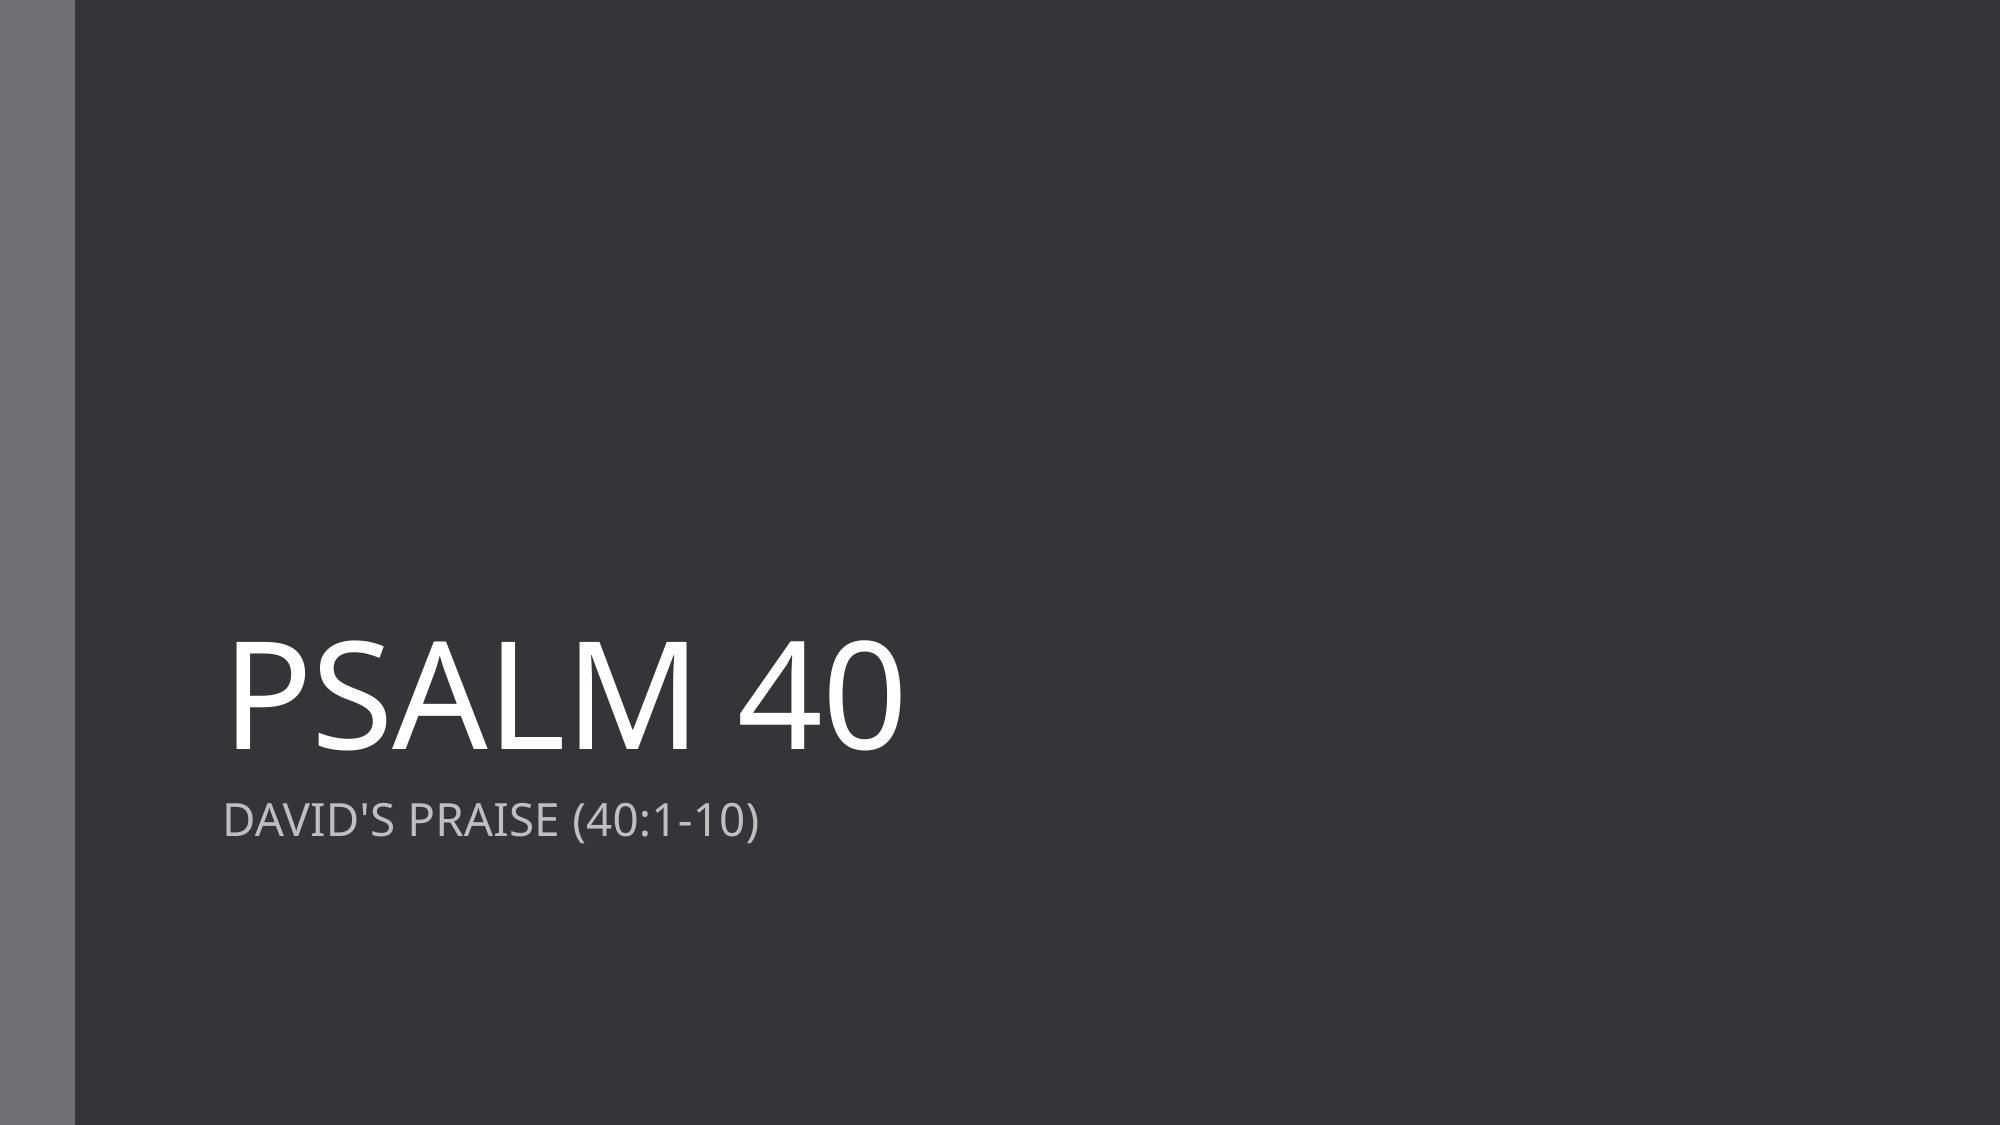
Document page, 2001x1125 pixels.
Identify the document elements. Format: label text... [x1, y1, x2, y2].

title PSALM 40 [206, 124, 1752, 787]
subtitle DAVID'S PRAISE (40:1-10) [206, 787, 1752, 1066]
